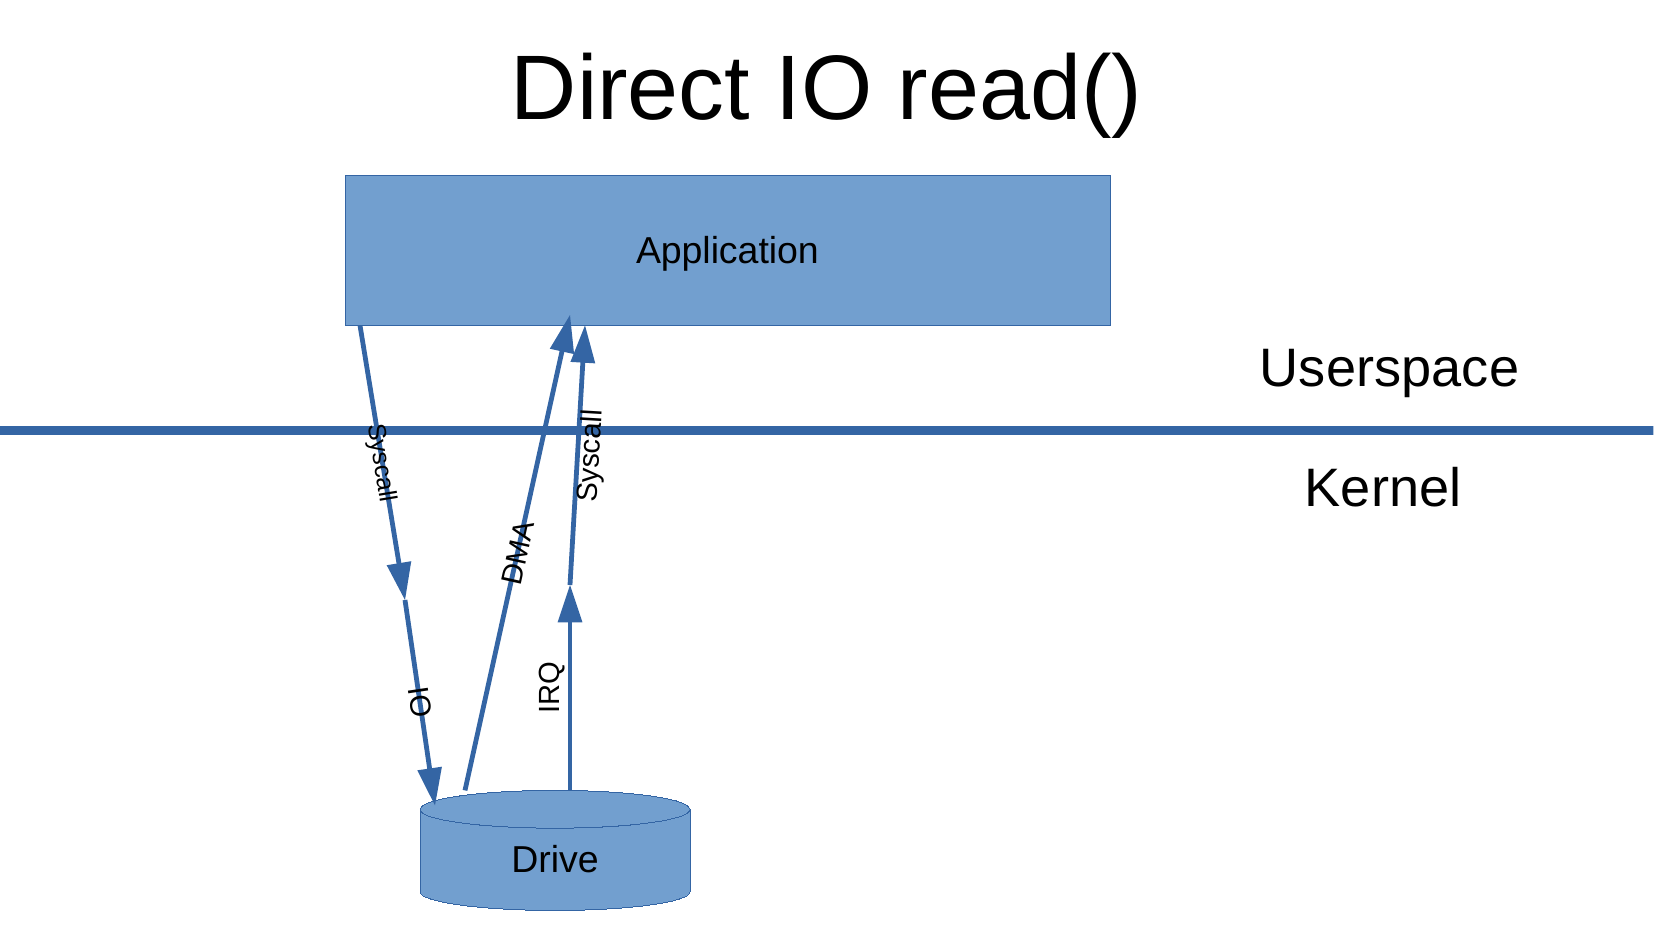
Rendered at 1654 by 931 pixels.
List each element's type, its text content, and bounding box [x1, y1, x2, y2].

text_box Userspace [1245, 329, 1535, 406]
text_box Drive [420, 790, 691, 911]
title Direct IO read() [82, 9, 1571, 166]
text_box Application [345, 175, 1111, 326]
text_box Kernel [1290, 449, 1477, 526]
